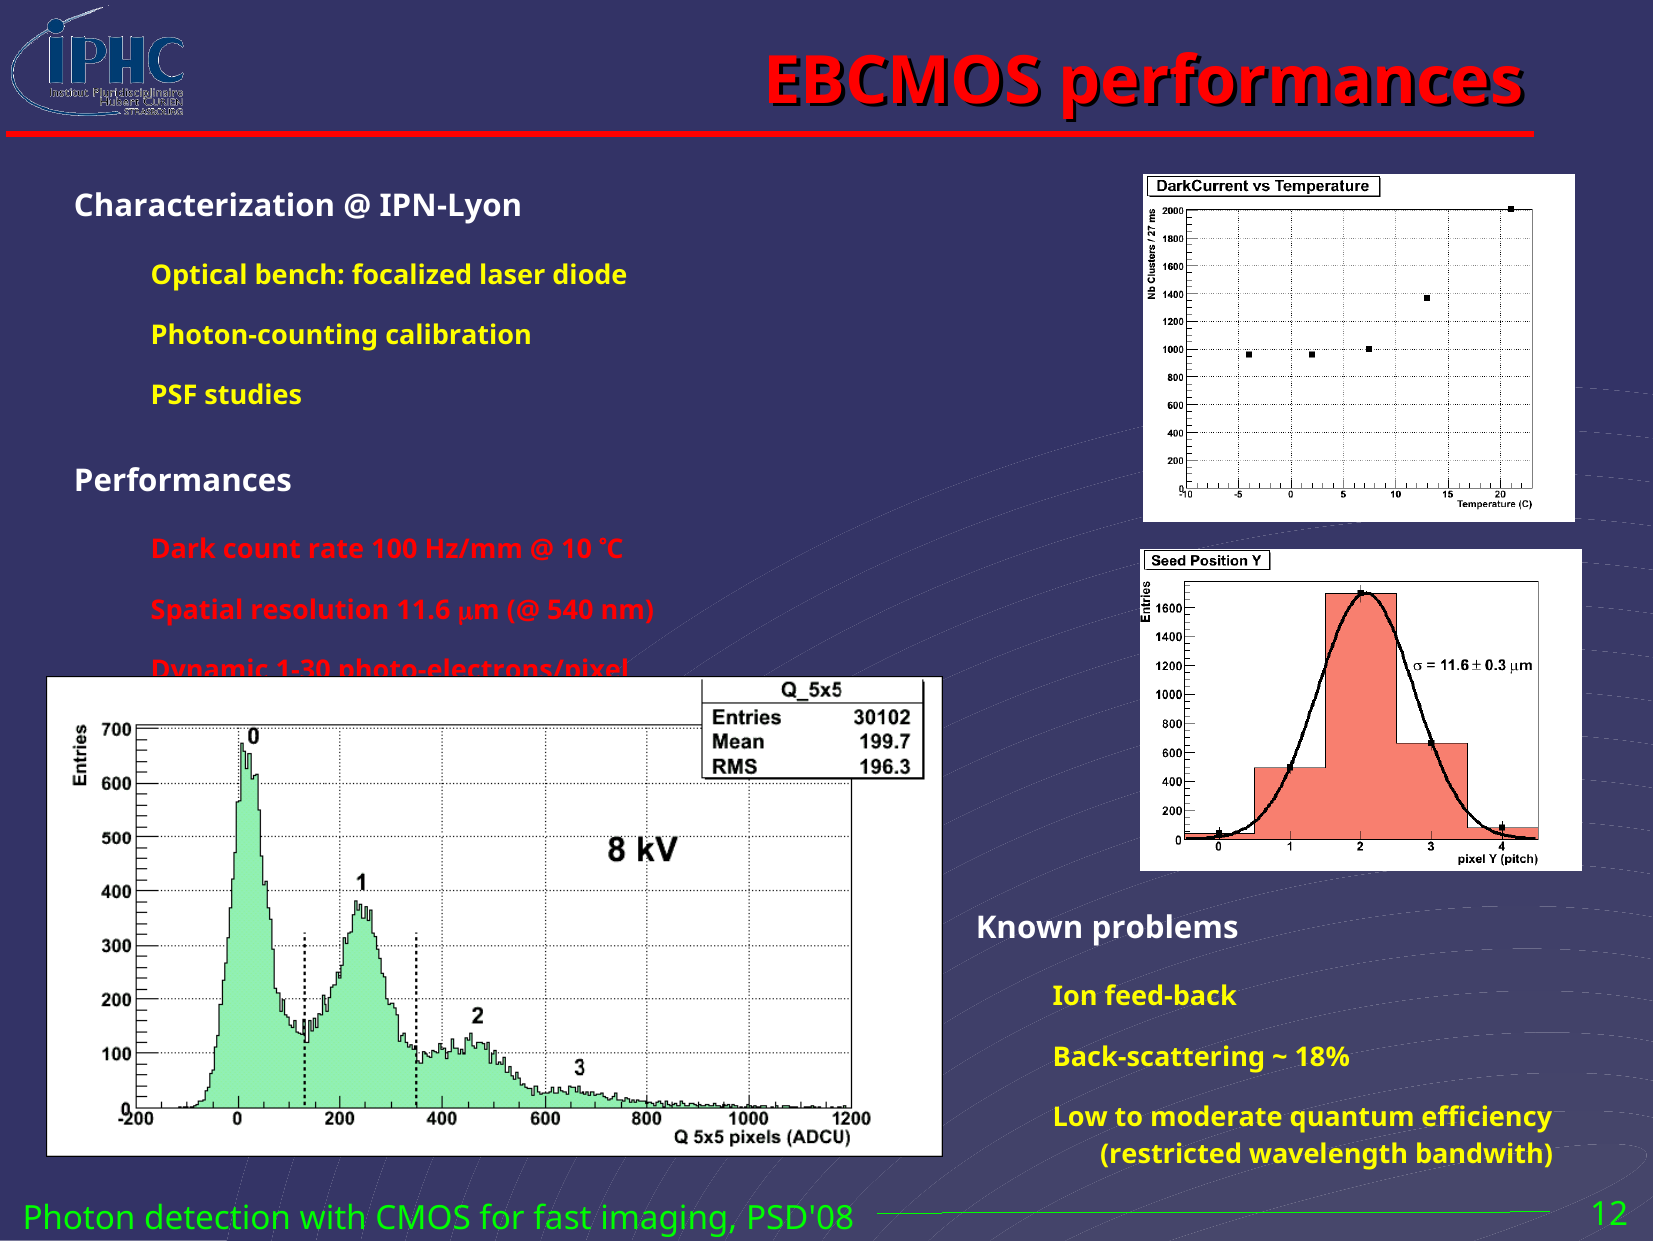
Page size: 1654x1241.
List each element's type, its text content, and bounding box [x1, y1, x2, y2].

picture [1143, 174, 1575, 522]
title EBCMOS performances [168, 31, 1525, 123]
list Characterization @ IPN-Lyon Optical bench: focalized laser diode Photon-counting calibration PSF studies Performances Dark count rate 100 Hz/mm @ 10 C Spatial resolution 11.6 mm (@ 540 nm) Dynamic 1-30 photo-electrons/pixel [56, 183, 895, 644]
picture [10, 5, 184, 116]
list Known problems Ion feed-back Back-scattering ~ 18% Low to moderate quantum efficiency (restricted wavelength bandwith) [958, 904, 1653, 1165]
picture [1140, 549, 1582, 871]
picture [46, 676, 943, 1157]
